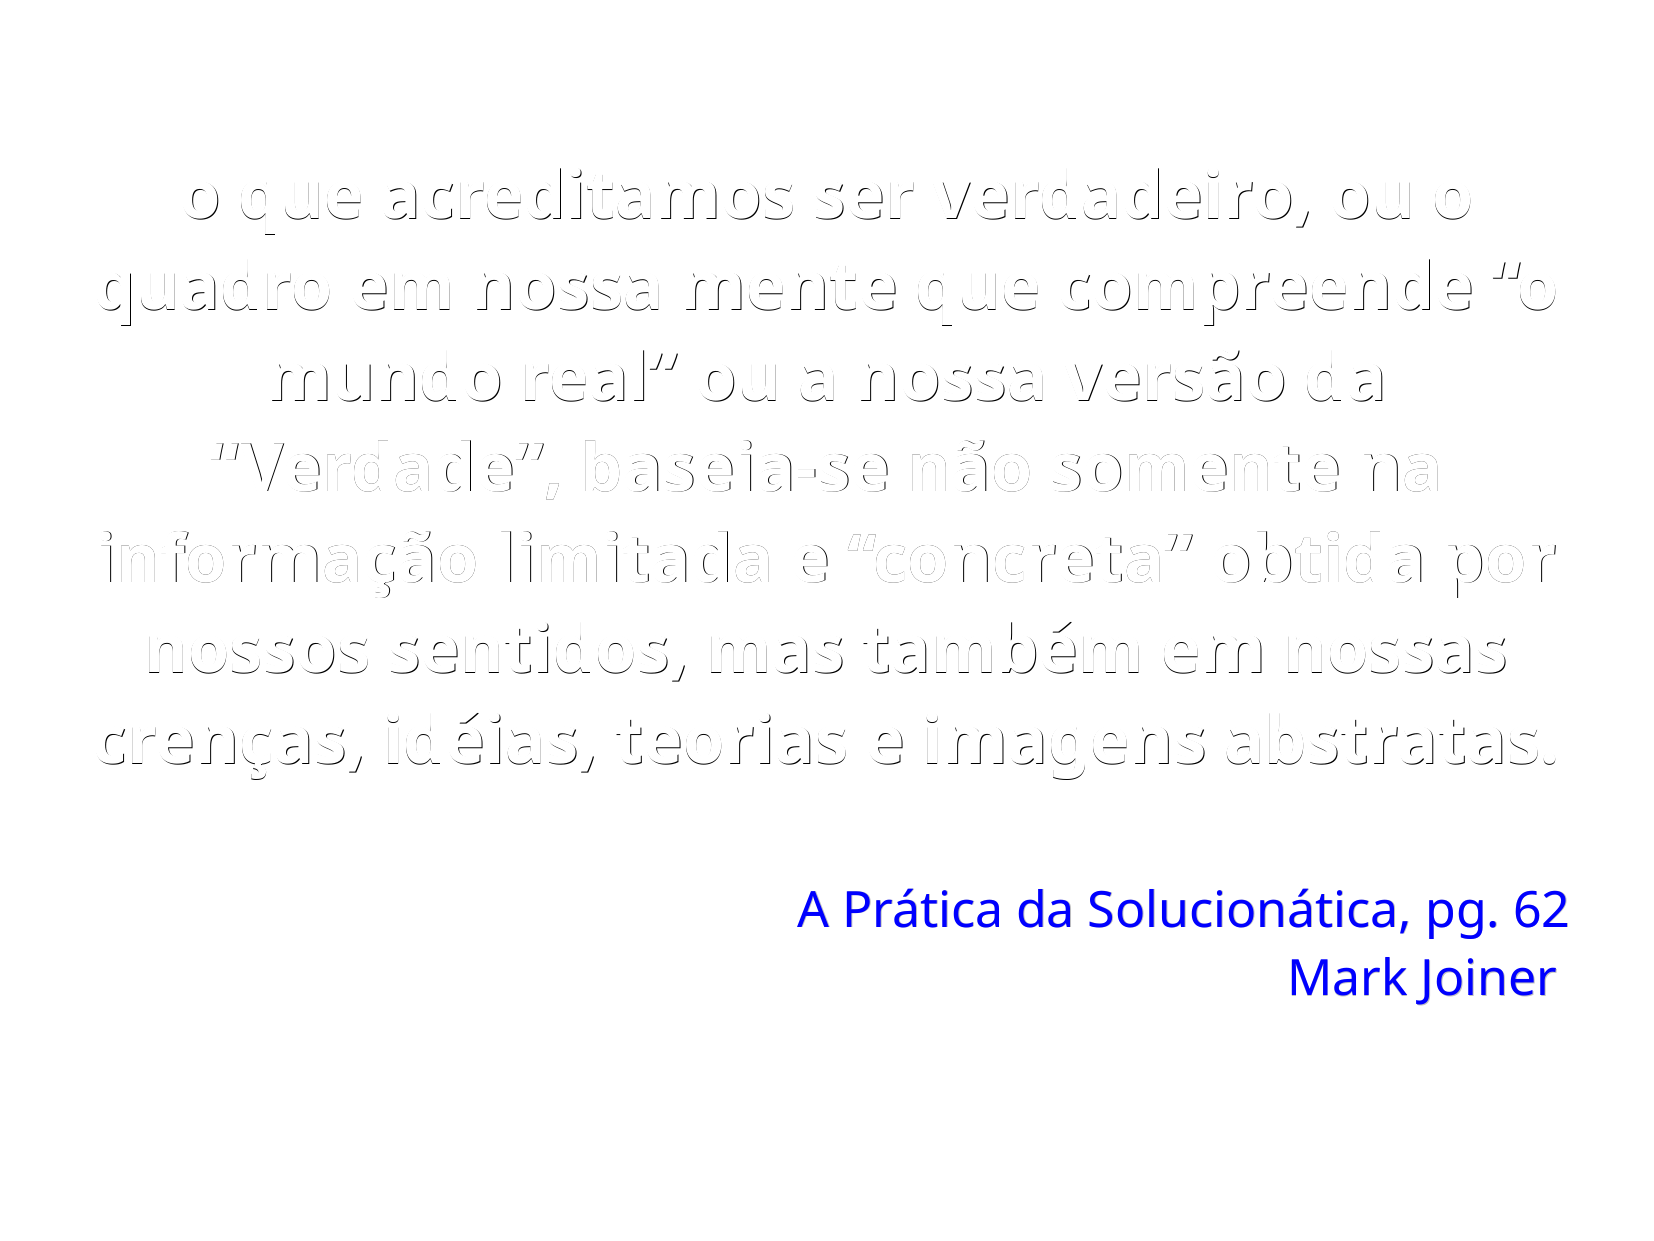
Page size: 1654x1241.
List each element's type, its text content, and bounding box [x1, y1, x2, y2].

subtitle o que acreditamos ser verdadeiro, ou o quadro em nossa mente que compreende “o mundo real” ou a nossa versão da “Verdade”, baseia-se não somente na informação limitada e “concreta” obtida por nossos sentidos, mas também em nossas crenças, idéias, teorias e imagens abstratas. A Prática da Solucionática, pg. 62 Mark Joiner [82, 56, 1571, 1102]
